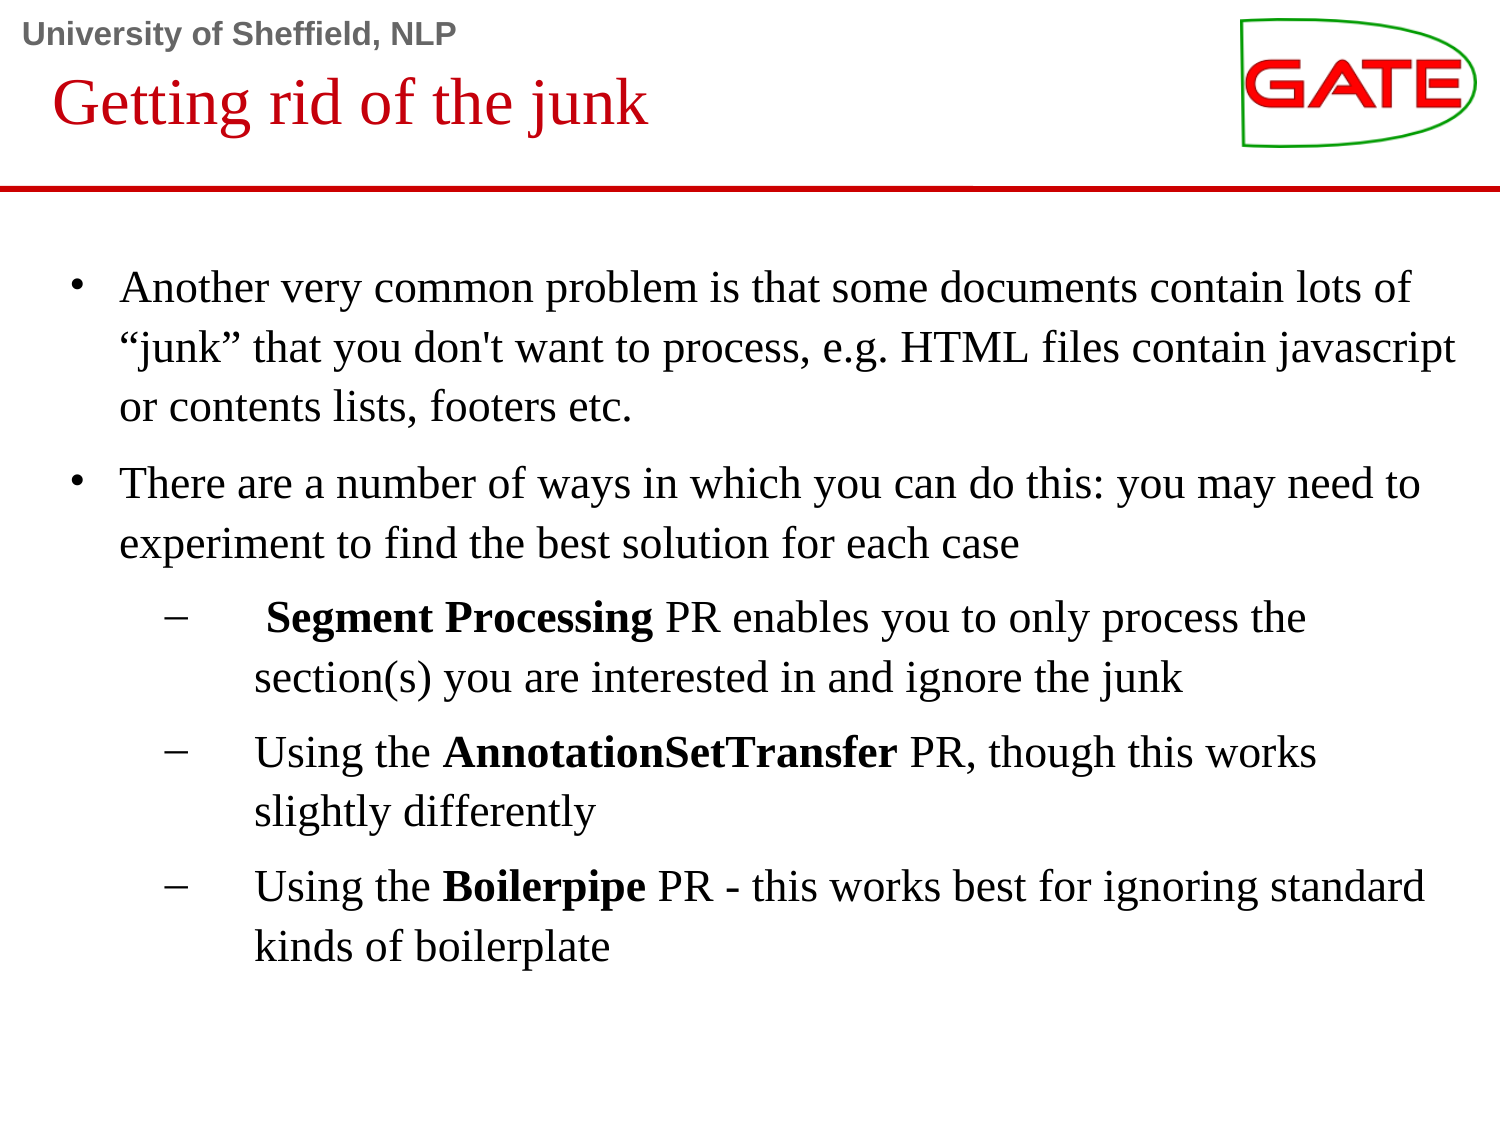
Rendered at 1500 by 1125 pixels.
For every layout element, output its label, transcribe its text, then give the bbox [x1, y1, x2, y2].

list Another very common problem is that some documents contain lots of “junk” that you don't want to process, e.g. HTML files contain javascript or contents lists, footers etc. There are a number of ways in which you can do this: you may need to experiment to find the best solution for each case Segment Processing PR enables you to only process the section(s) you are interested in and ignore the junk Using the AnnotationSetTransfer PR, though this works slightly differently Using the Boilerpipe PR - this works best for ignoring standard kinds of boilerplate [0, 243, 1477, 1093]
picture [1380, 18, 1477, 148]
title Getting rid of the junk [37, 0, 1380, 197]
